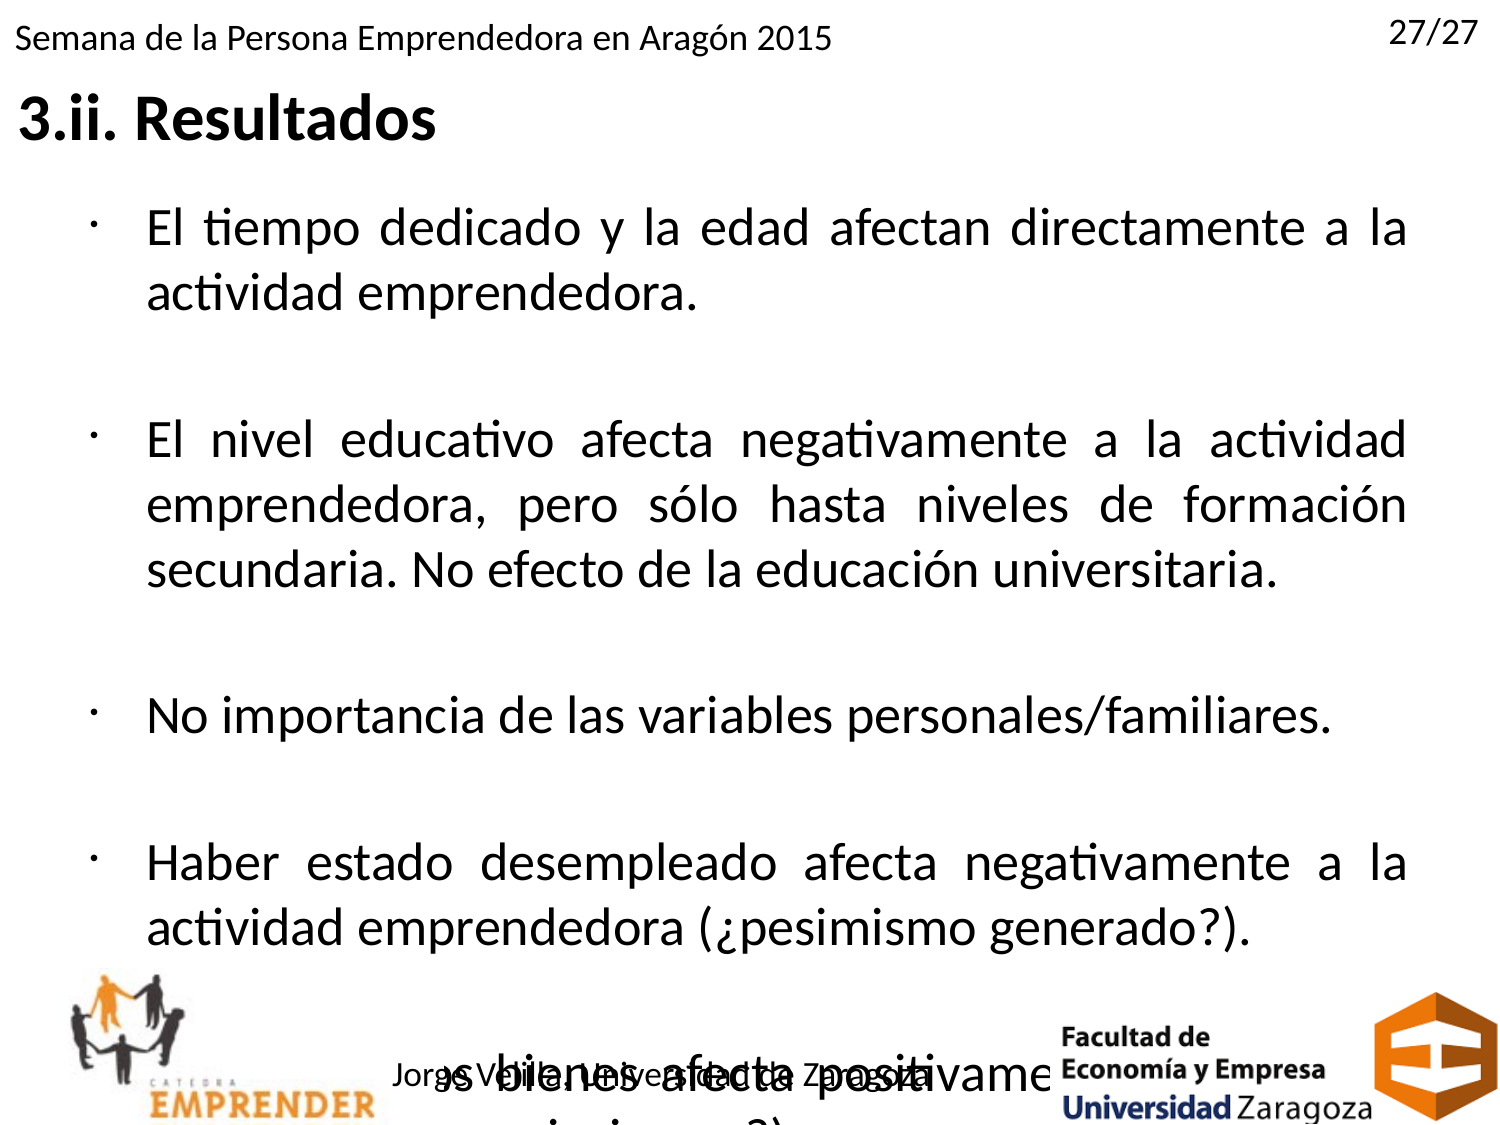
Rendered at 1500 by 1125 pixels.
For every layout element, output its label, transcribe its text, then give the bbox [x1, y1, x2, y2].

text_box Semana de la Persona Emprendedora en Aragón 2015 [0, 5, 857, 66]
slide_number <número>/27 [1373, 0, 1500, 57]
picture [1050, 992, 1500, 1124]
text_box 3.ii. Resultados [2, 65, 453, 206]
text_box Jorge Velilla, Universidad de Zaragoza [377, 1043, 946, 1101]
list El tiempo dedicado y la edad afectan directamente a la actividad emprendedora. El nivel educativo afecta negativamente a la actividad emprendedora, pero sólo hasta niveles de formación secundaria. No efecto de la educación universitaria. No importancia de las variables personales/familiares. Haber estado desempleado afecta negativamente a la actividad emprendedora (¿pesimismo generado?). El valor de los bienes afecta positivamente (¿seguridad que anima a asumir riesgos?). [75, 184, 1425, 993]
picture [0, 968, 444, 1125]
